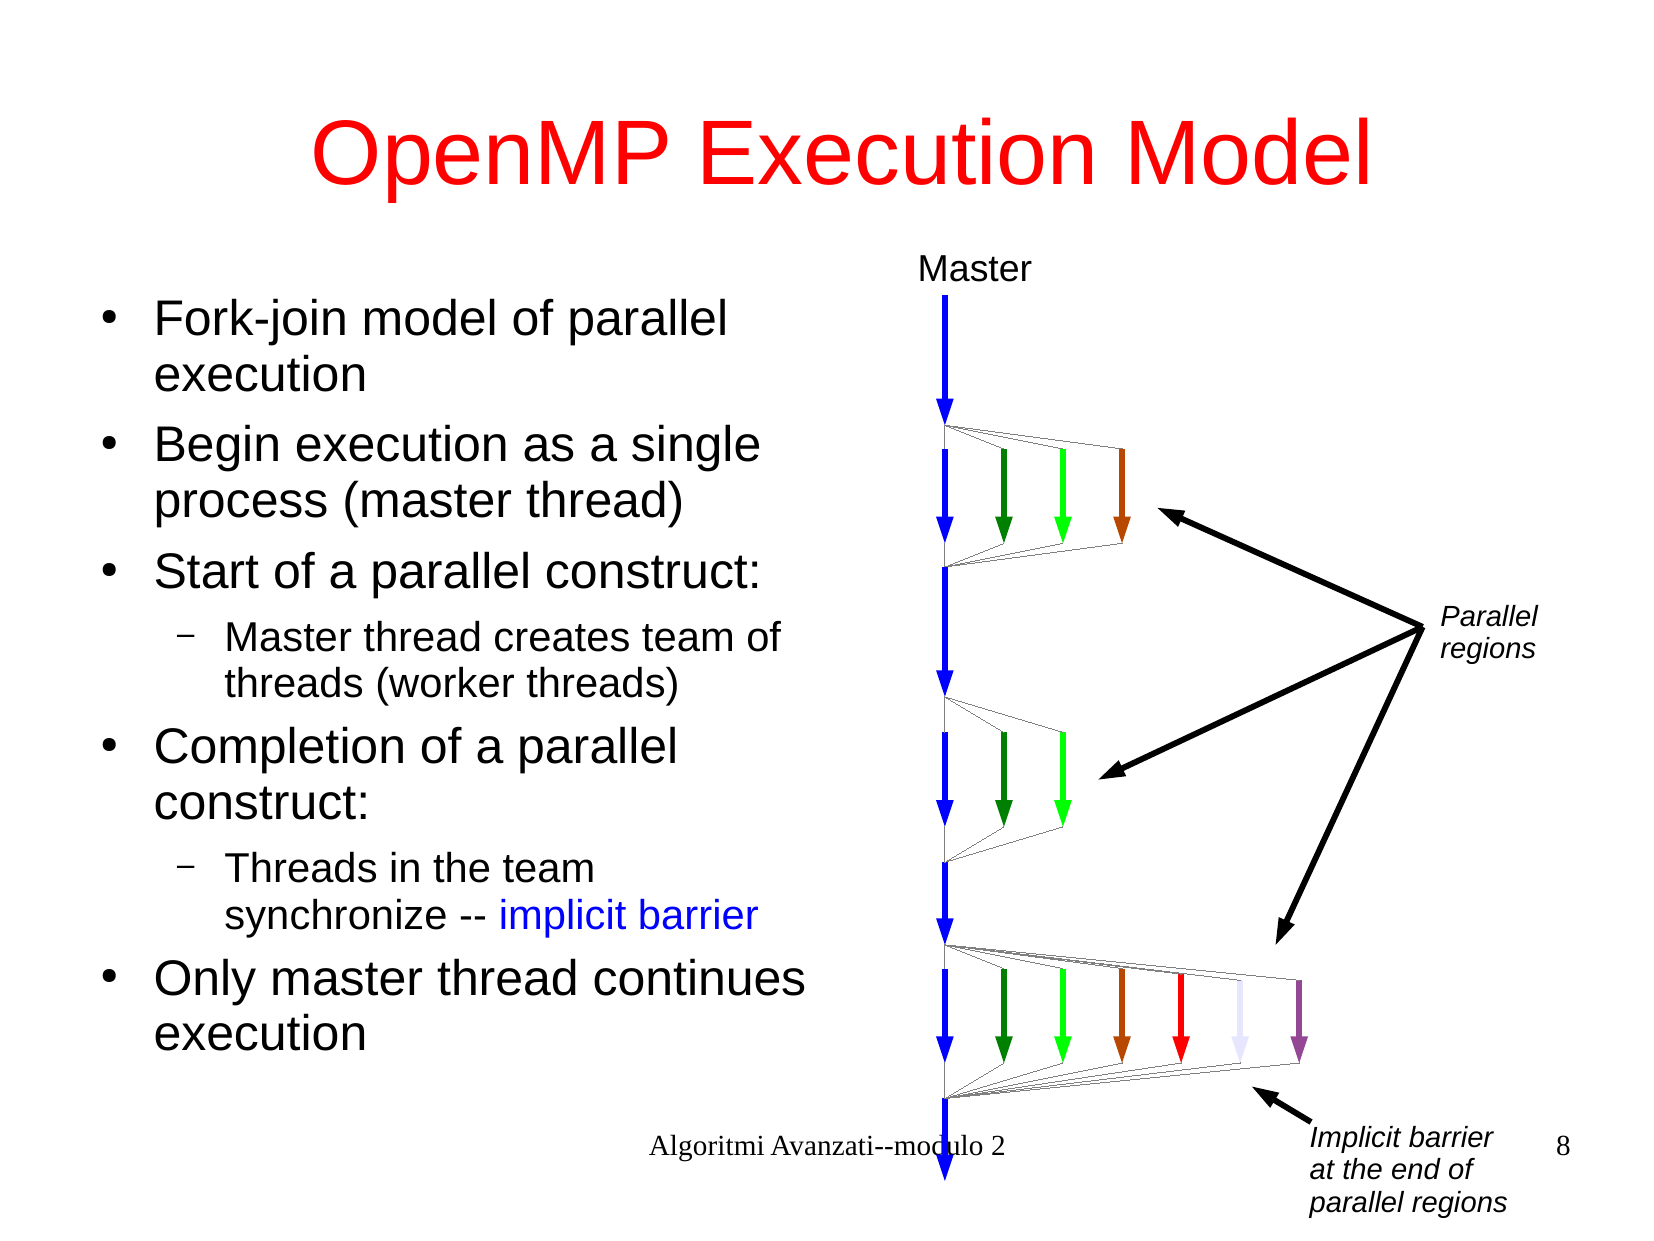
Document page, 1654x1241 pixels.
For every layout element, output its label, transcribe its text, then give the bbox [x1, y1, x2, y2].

list Fork-join model of parallel execution Begin execution as a single process (master thread) Start of a parallel construct: Master thread creates team of threads (worker threads) Completion of a parallel construct: Threads in the team synchronize -- implicit barrier Only master thread continues execution [82, 290, 809, 1109]
text_box Implicit barrier at the end of parallel regions [1291, 1110, 1536, 1230]
text_box Master [900, 237, 1051, 301]
text_box Parallel regions [1422, 589, 1556, 676]
title OpenMP Execution Model [82, 49, 1571, 257]
